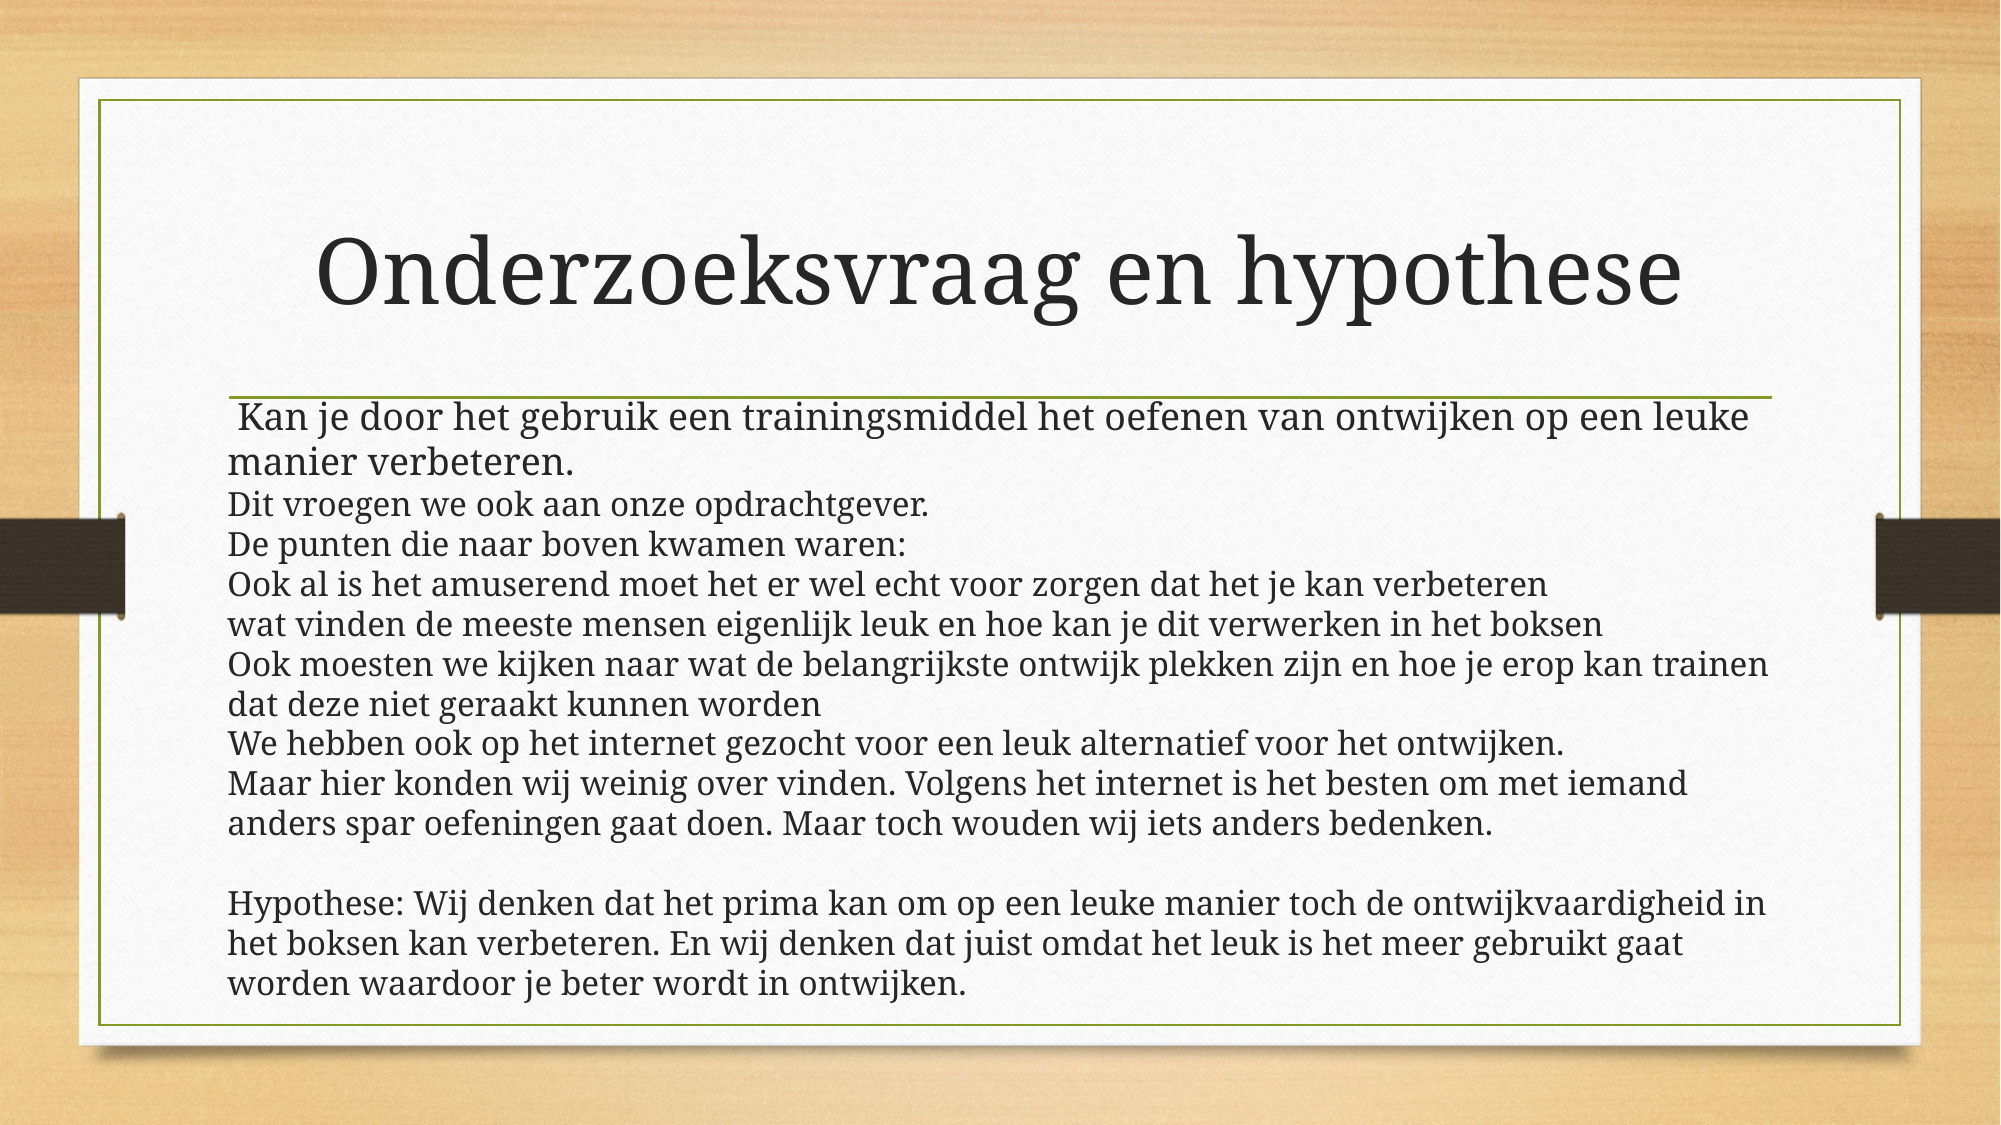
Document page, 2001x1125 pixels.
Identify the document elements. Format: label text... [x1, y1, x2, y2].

title Onderzoeksvraag en hypothese [212, 161, 1788, 376]
list Kan je door het gebruik een trainingsmiddel het oefenen van ontwijken op een leuke manier verbeteren. Dit vroegen we ook aan onze opdrachtgever. De punten die naar boven kwamen waren: Ook al is het amuserend moet het er wel echt voor zorgen dat het je kan verbeteren wat vinden de meeste mensen eigenlijk leuk en hoe kan je dit verwerken in het boksen Ook moesten we kijken naar wat de belangrijkste ontwijk plekken zijn en hoe je erop kan trainen dat deze niet geraakt kunnen worden We hebben ook op het internet gezocht voor een leuk alternatief voor het ontwijken. Maar hier konden wij weinig over vinden. Volgens het internet is het besten om met iemand anders spar oefeningen gaat doen. Maar toch wouden wij iets anders bedenken. Hypothese: Wij denken dat het prima kan om op een leuke manier toch de ontwijkvaardigheid in het boksen kan verbeteren. En wij denken dat juist omdat het leuk is het meer gebruikt gaat worden waardoor je beter wordt in ontwijken. [212, 385, 1788, 1125]
